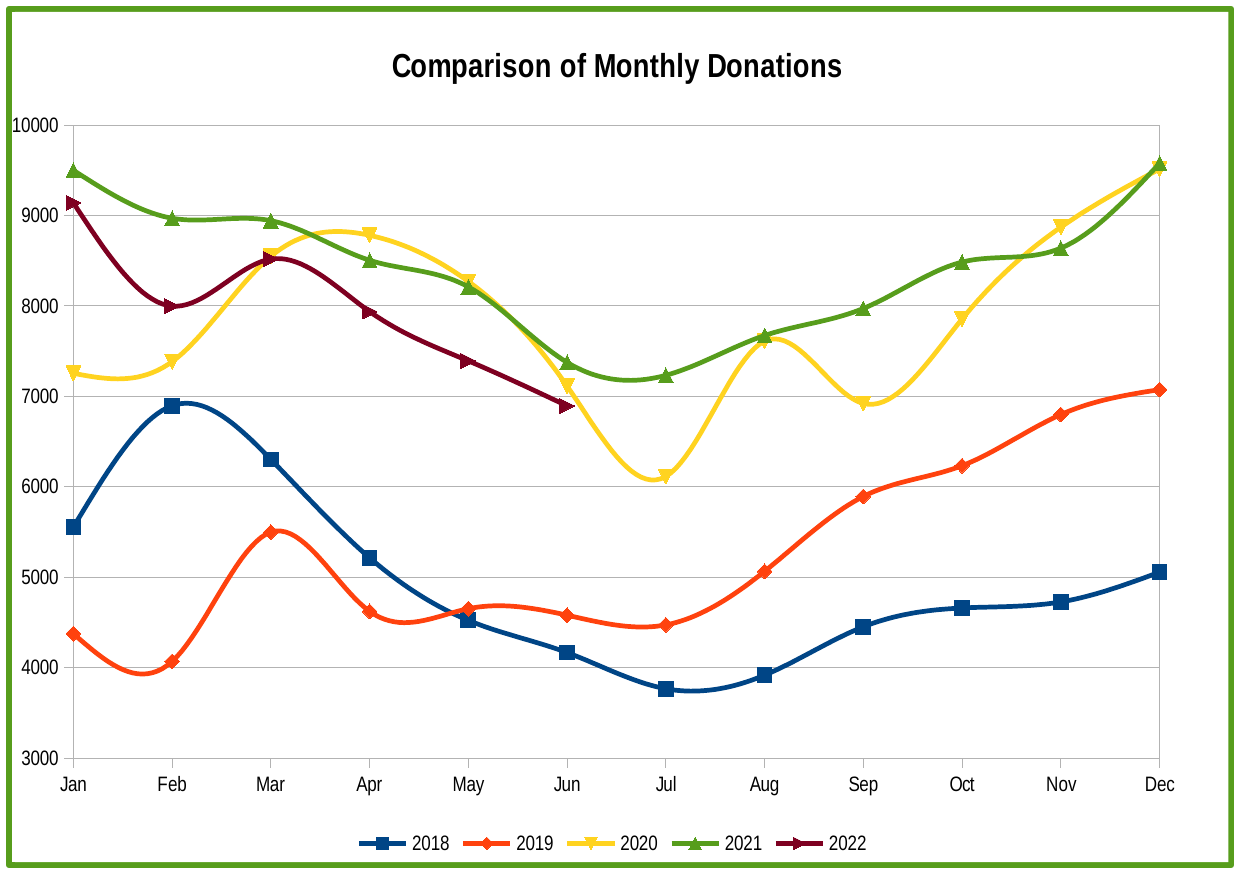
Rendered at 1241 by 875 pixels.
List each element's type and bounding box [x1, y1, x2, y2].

chart [11, 11, 1229, 863]
